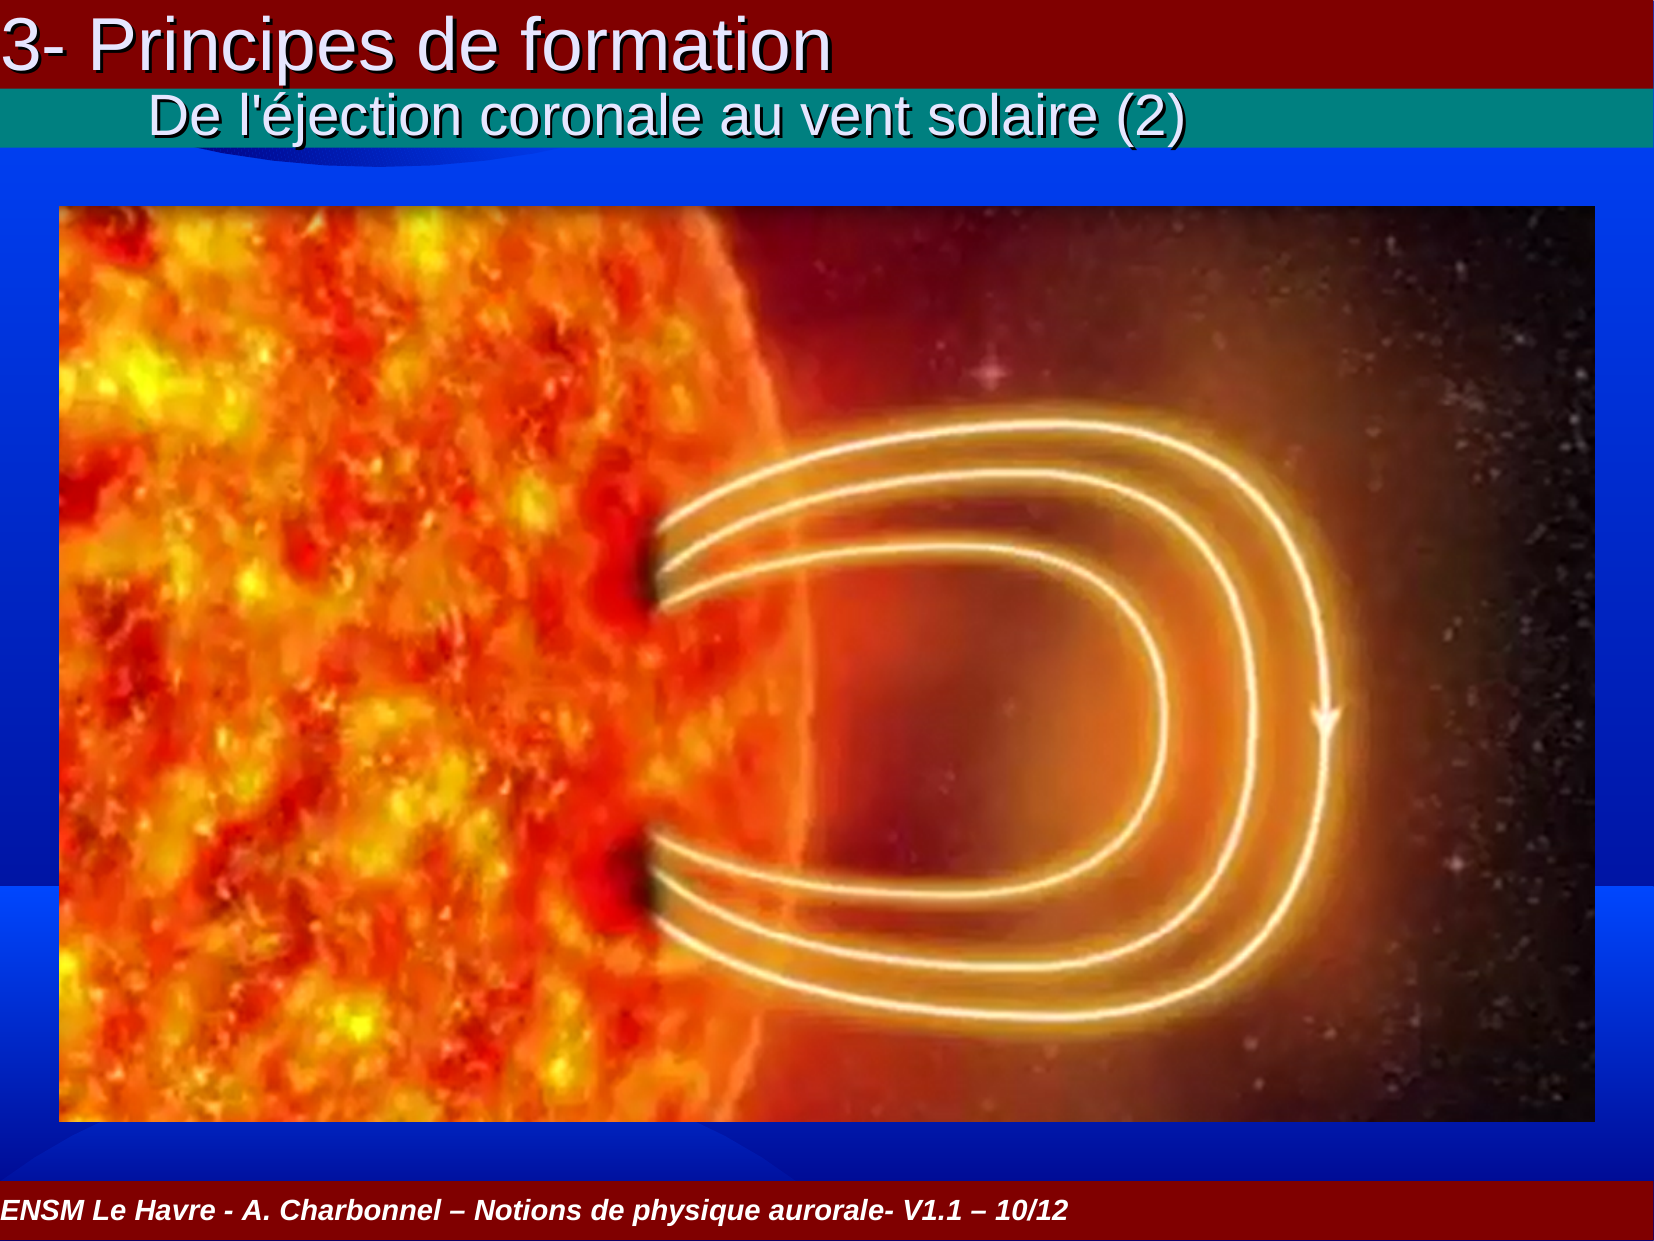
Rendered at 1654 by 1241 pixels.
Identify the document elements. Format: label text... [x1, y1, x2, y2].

title 3- Principes de formation [0, 0, 1654, 89]
title De l'éjection coronale au vent solaire (2) [0, 89, 1654, 148]
picture [59, 206, 1595, 1123]
text_box ENSM Le Havre - A. Charbonnel – Notions de physique aurorale- V1.1 – 10/12 [0, 1181, 1654, 1241]
